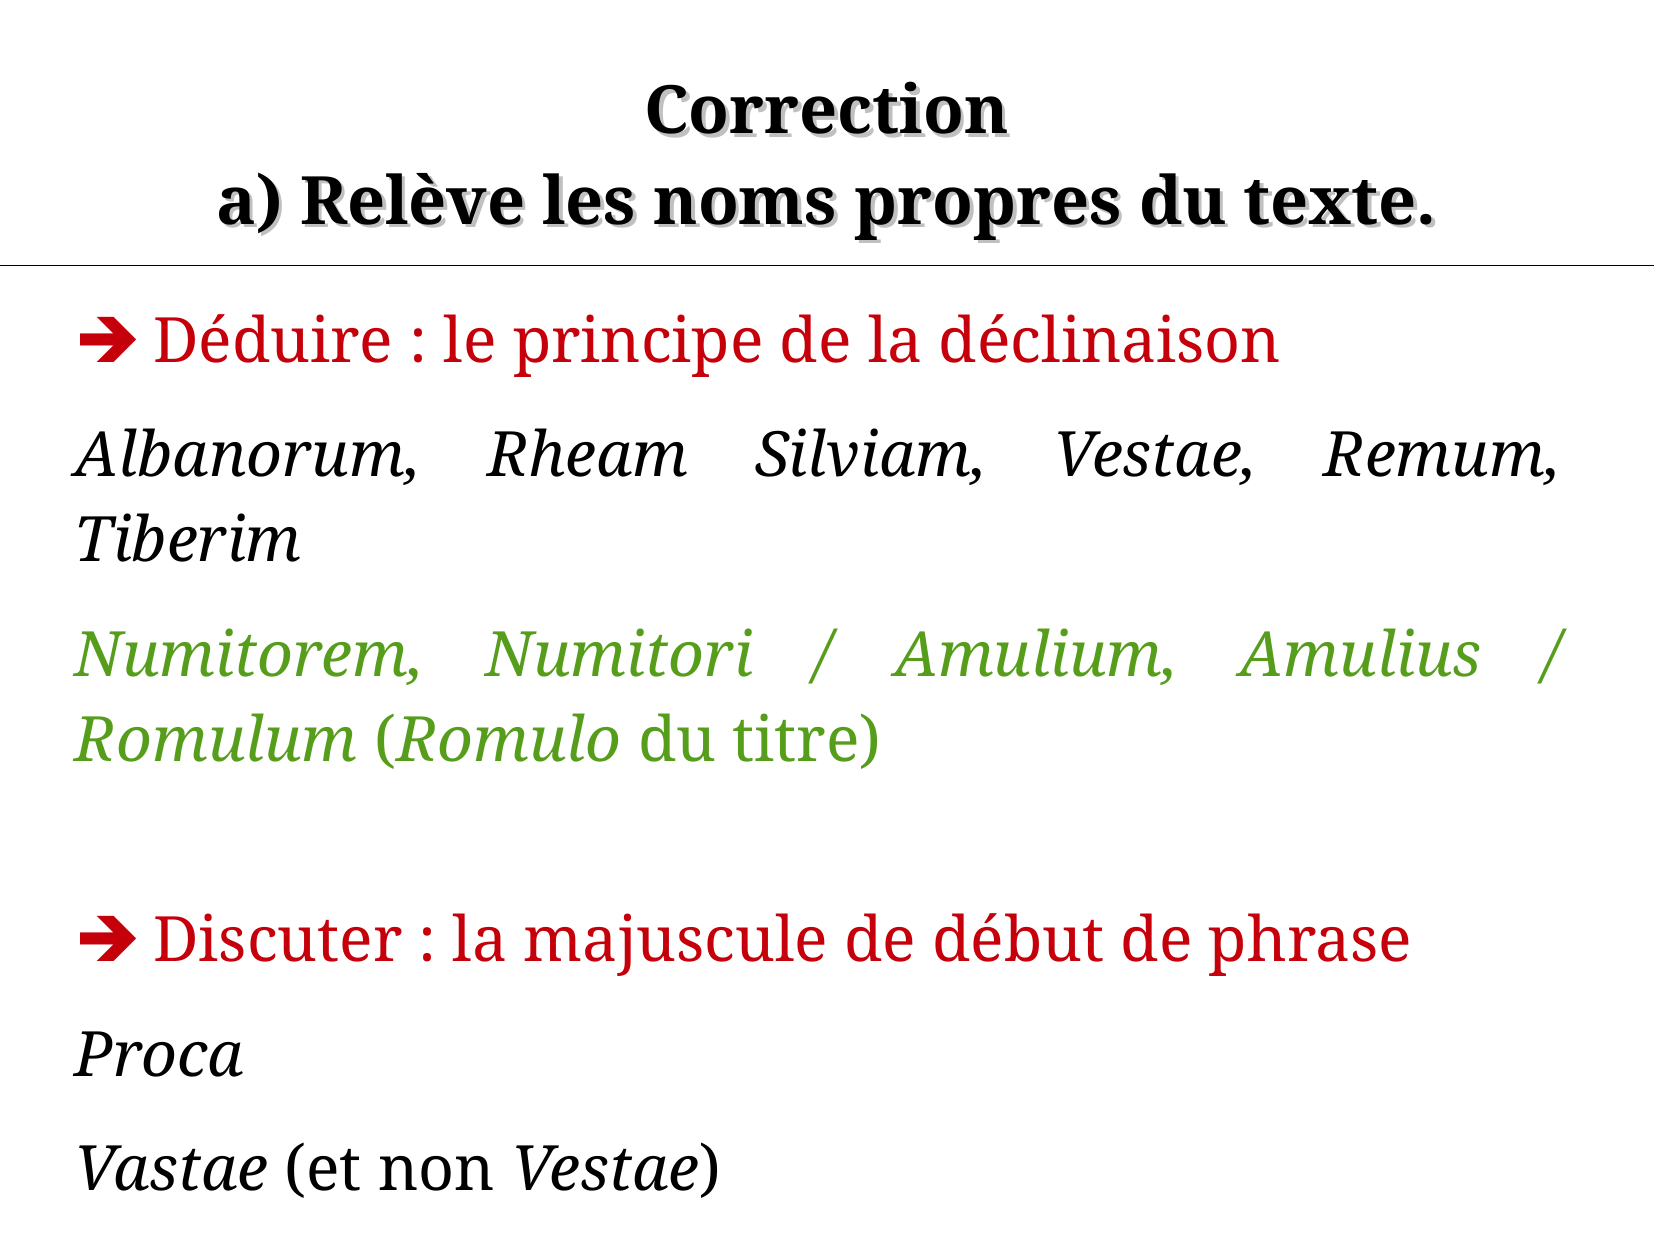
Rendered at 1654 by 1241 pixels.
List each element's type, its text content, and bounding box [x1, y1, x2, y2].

title Correction a) Relève les noms propres du texte. [82, 49, 1571, 257]
list  Déduire : le principe de la déclinaison Albanorum, Rheam Silviam, Vestae, Remum, Tiberim Numitorem, Numitori / Amulium, Amulius / Romulum (Romulo du titre)  Discuter : la majuscule de début de phrase Proca Vastae (et non Vestae) Lupa (orthographe du nom commun loup) [74, 295, 1563, 1187]
